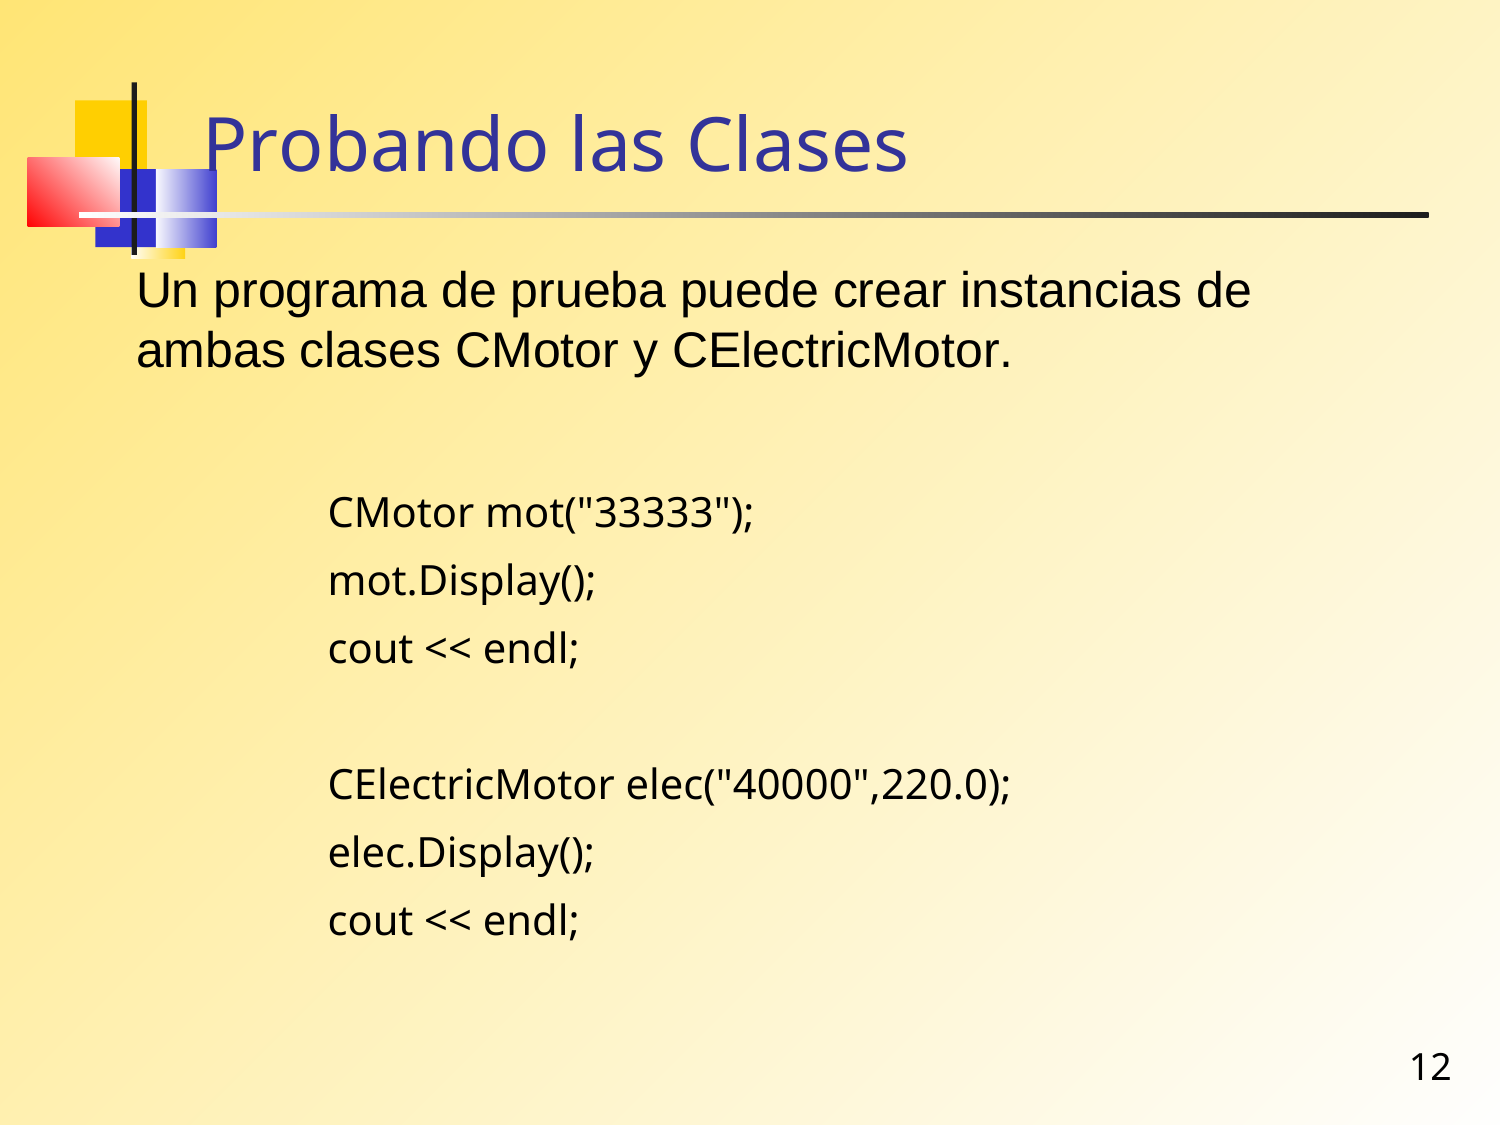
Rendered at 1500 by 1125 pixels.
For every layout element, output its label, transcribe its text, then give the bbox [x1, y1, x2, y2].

text_box Un programa de prueba puede crear instancias de ambas clases CMotor y CElectricMotor. [112, 249, 1351, 386]
title Probando las Clases [187, 37, 1466, 201]
list CMotor mot("33333"); mot.Display(); cout << endl; CElectricMotor elec("40000",220.0); elec.Display(); cout << endl; [312, 474, 1463, 1013]
